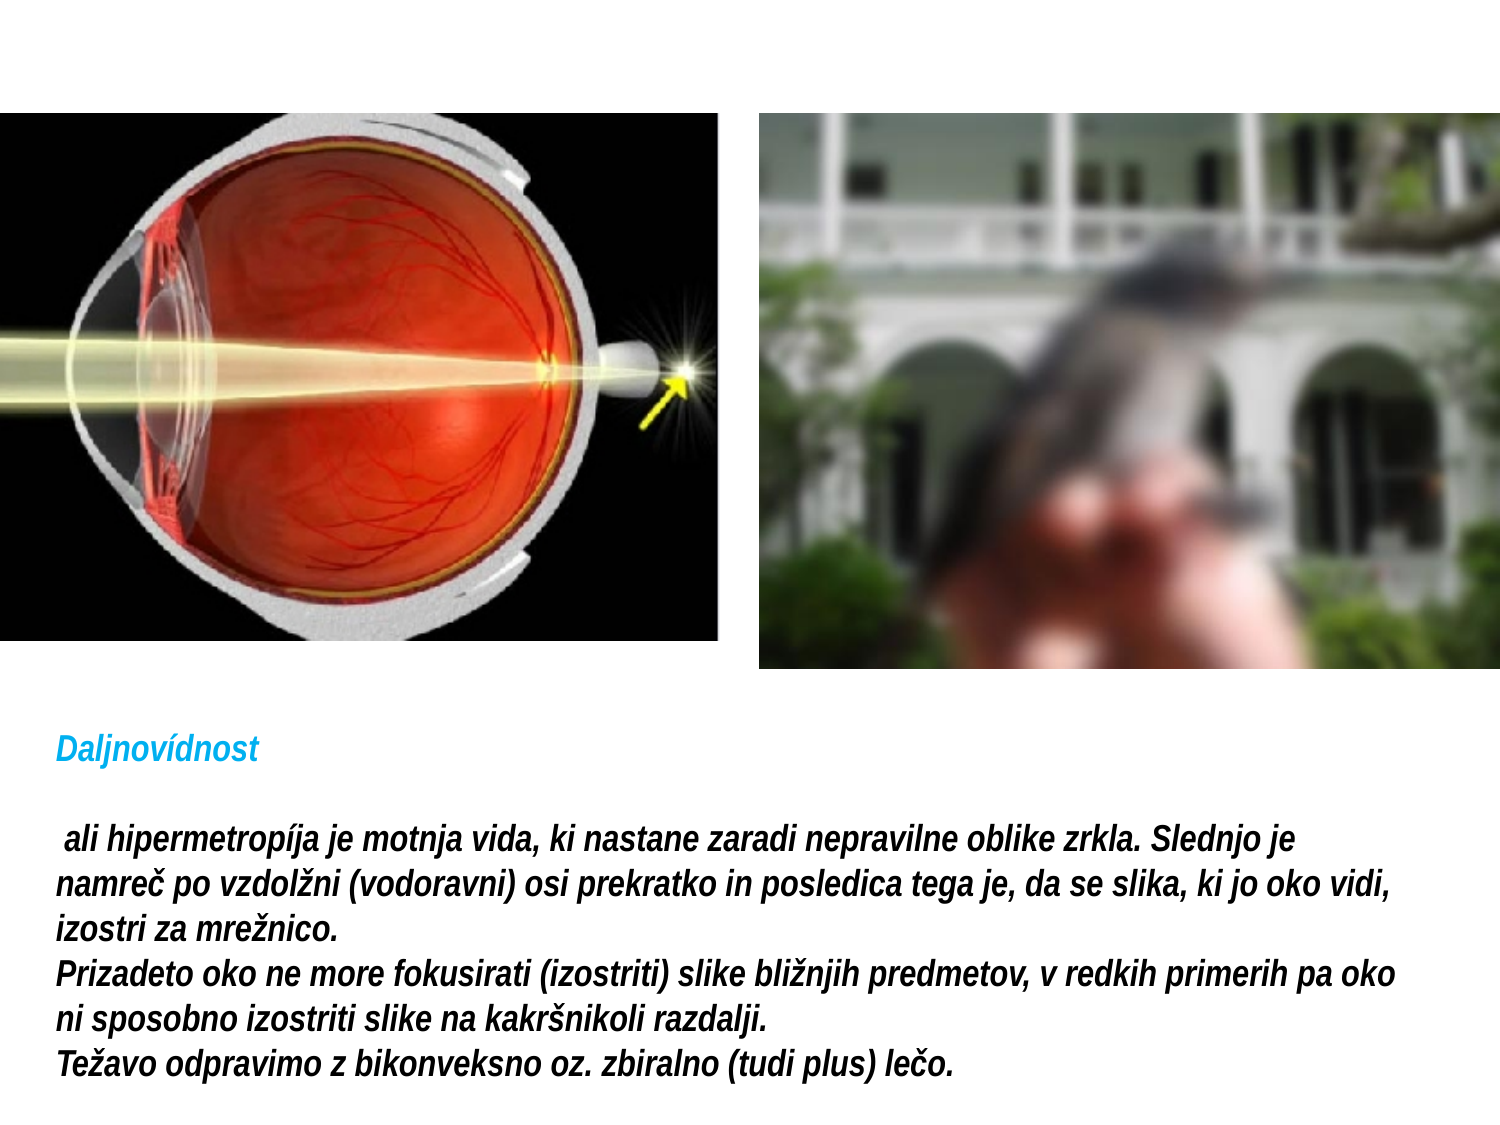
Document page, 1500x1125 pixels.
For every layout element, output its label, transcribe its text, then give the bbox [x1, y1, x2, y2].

text_box Daljnovídnost ali hipermetropíja je motnja vida, ki nastane zaradi nepravilne oblike zrkla. Slednjo je namreč po vzdolžni (vodoravni) osi prekratko in posledica tega je, da se slika, ki jo oko vidi, izostri za mrežnico. Prizadeto oko ne more fokusirati (izostriti) slike bližnjih predmetov, v redkih primerih pa oko ni sposobno izostriti slike na kakršnikoli razdalji. Težavo odpravimo z bikonveksno oz. zbiralno (tudi plus) lečo. [41, 716, 1418, 1091]
picture [759, 113, 1500, 669]
picture [0, 113, 720, 641]
